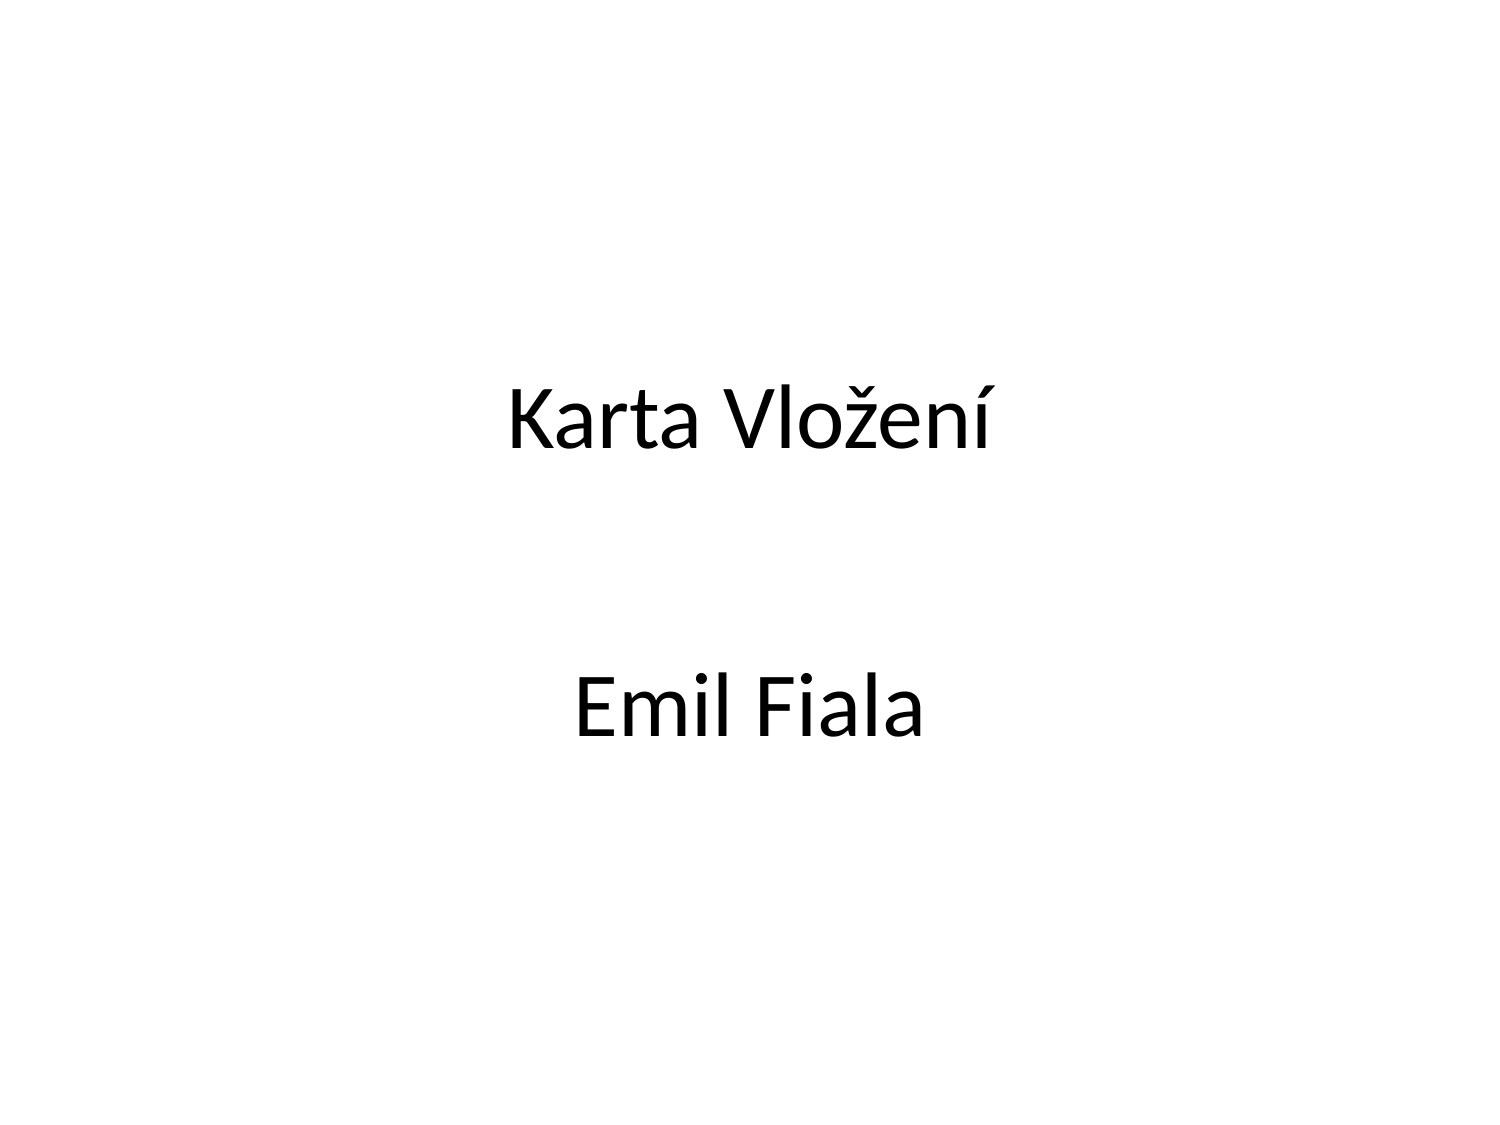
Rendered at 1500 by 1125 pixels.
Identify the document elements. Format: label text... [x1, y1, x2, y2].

subtitle Emil Fiala [225, 637, 1275, 925]
title Karta Vložení [112, 349, 1388, 591]
